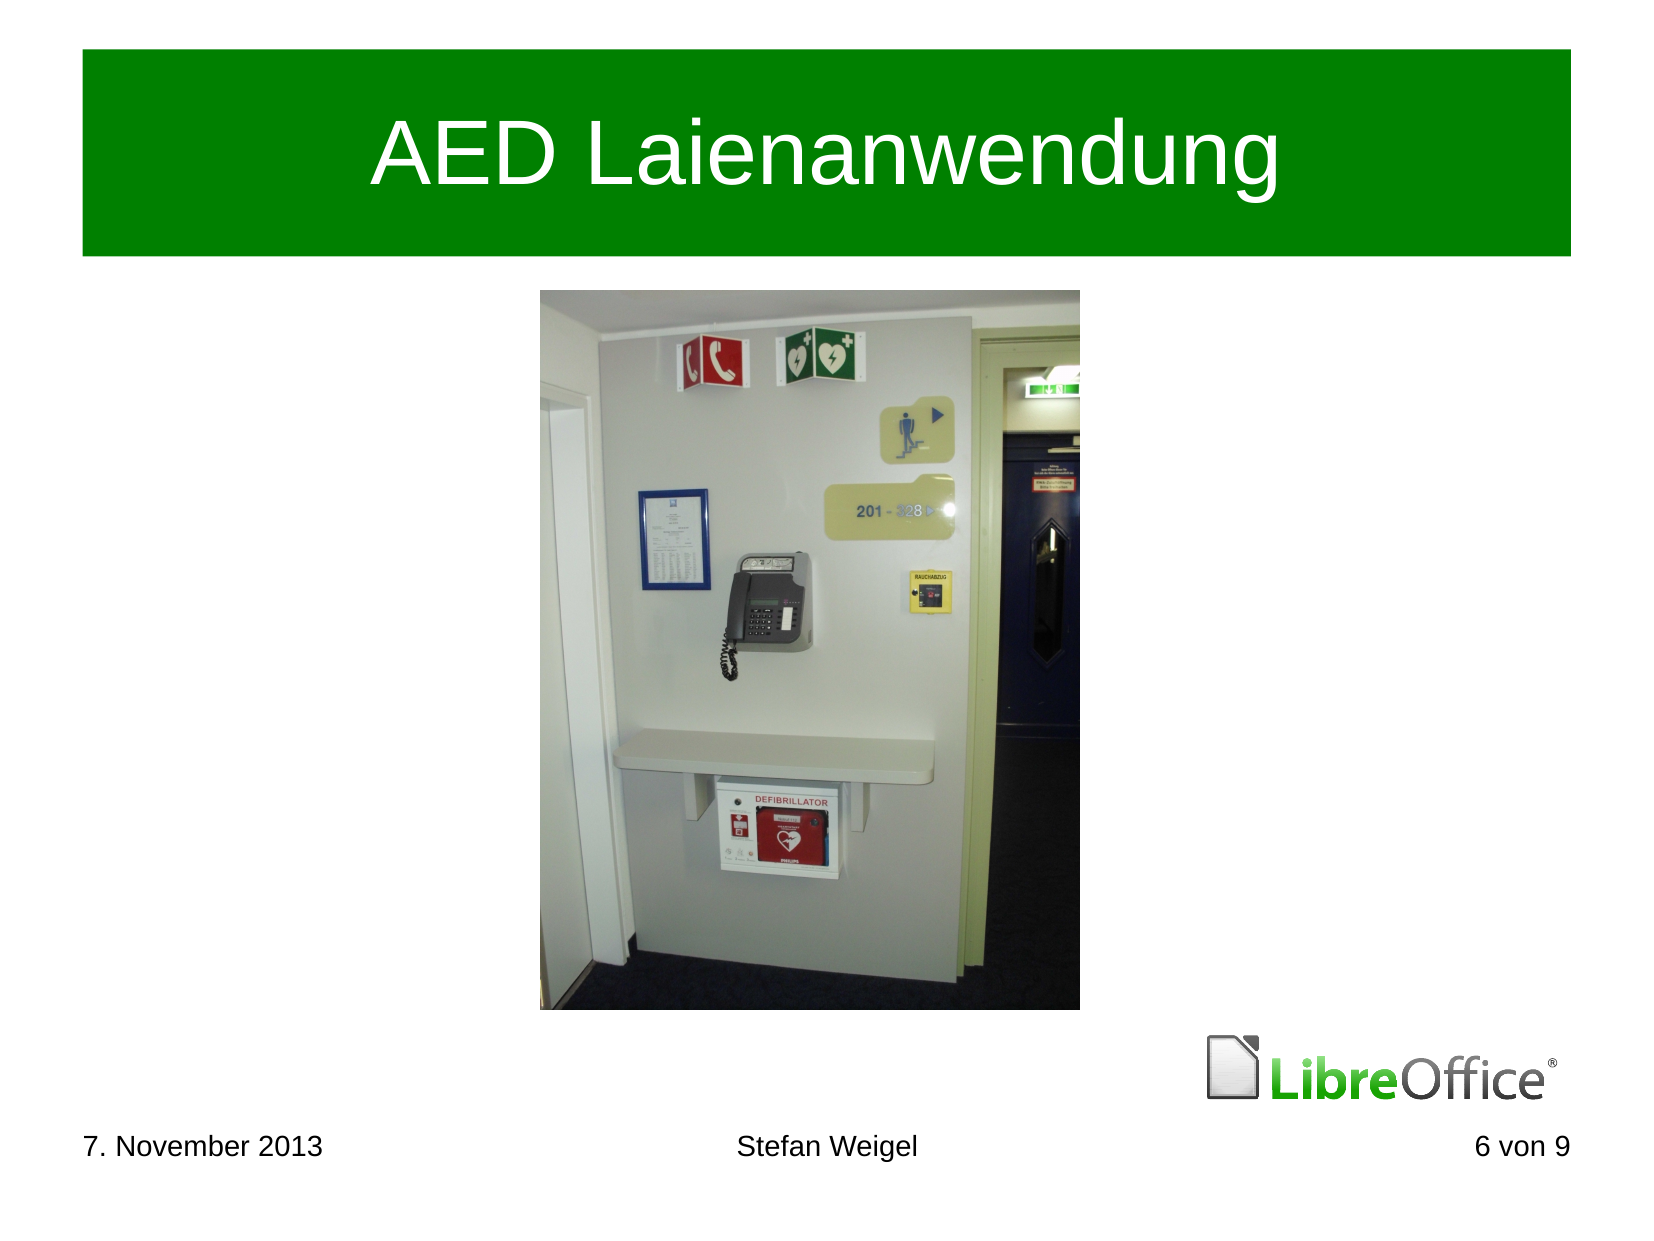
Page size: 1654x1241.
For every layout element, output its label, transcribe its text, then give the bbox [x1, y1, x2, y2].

picture [540, 290, 1080, 1010]
title AED Laienanwendung [82, 49, 1571, 257]
